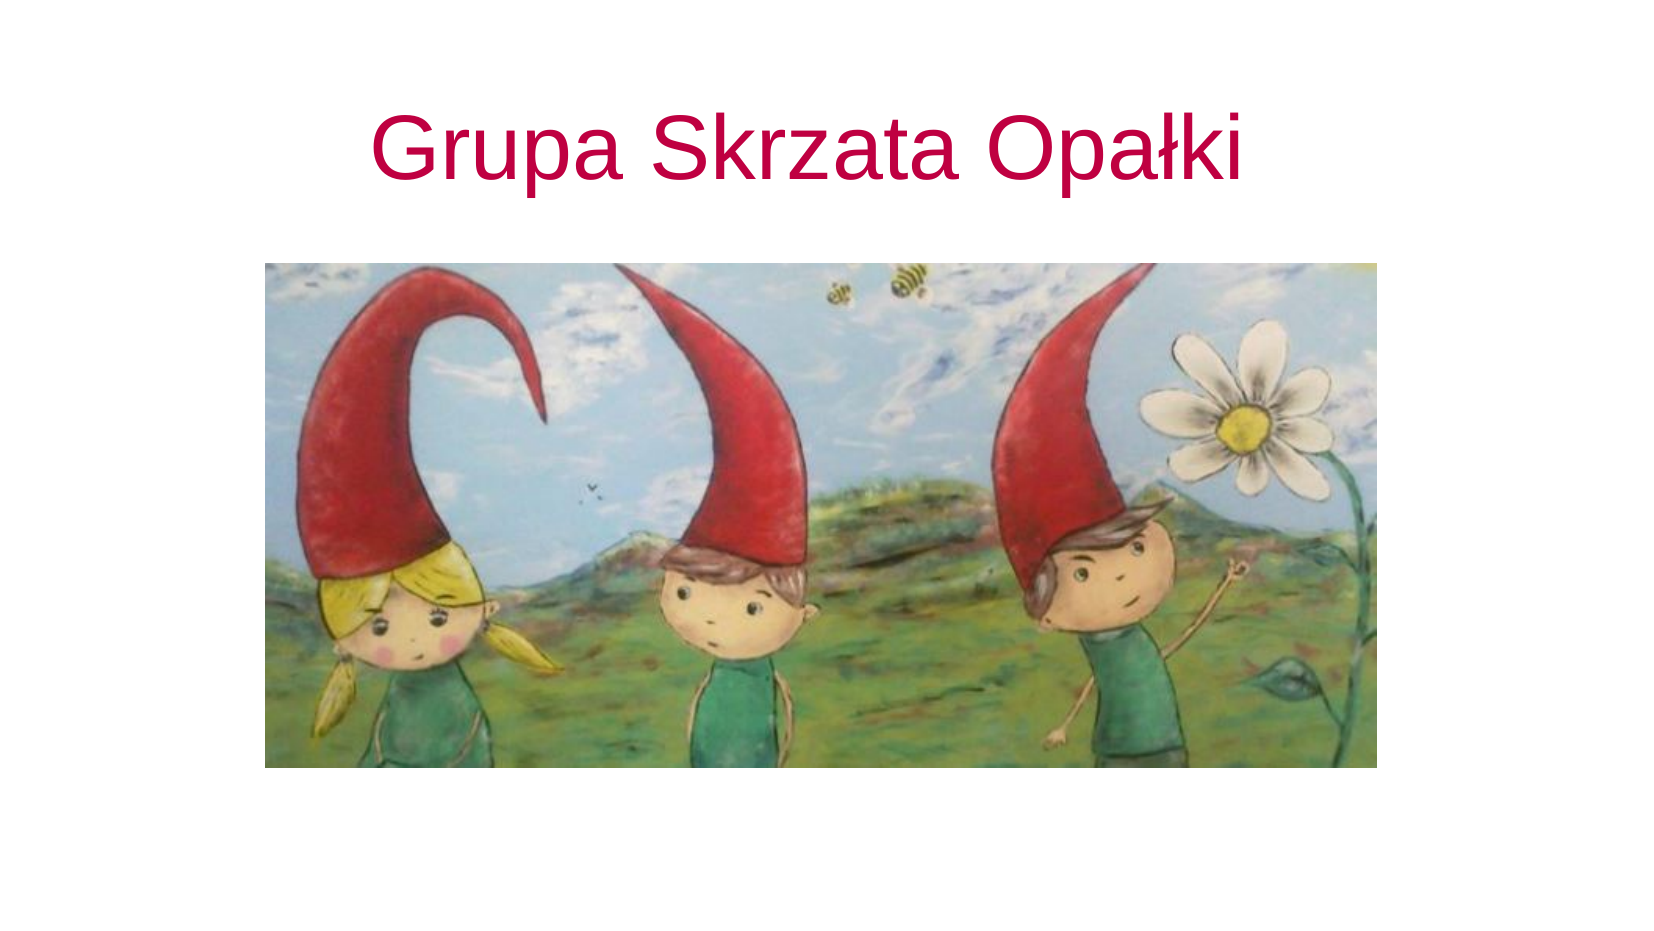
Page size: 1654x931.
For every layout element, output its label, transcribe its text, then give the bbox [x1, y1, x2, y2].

picture [265, 263, 1377, 768]
text_box Grupa Skrzata Opałki [354, 89, 1287, 207]
